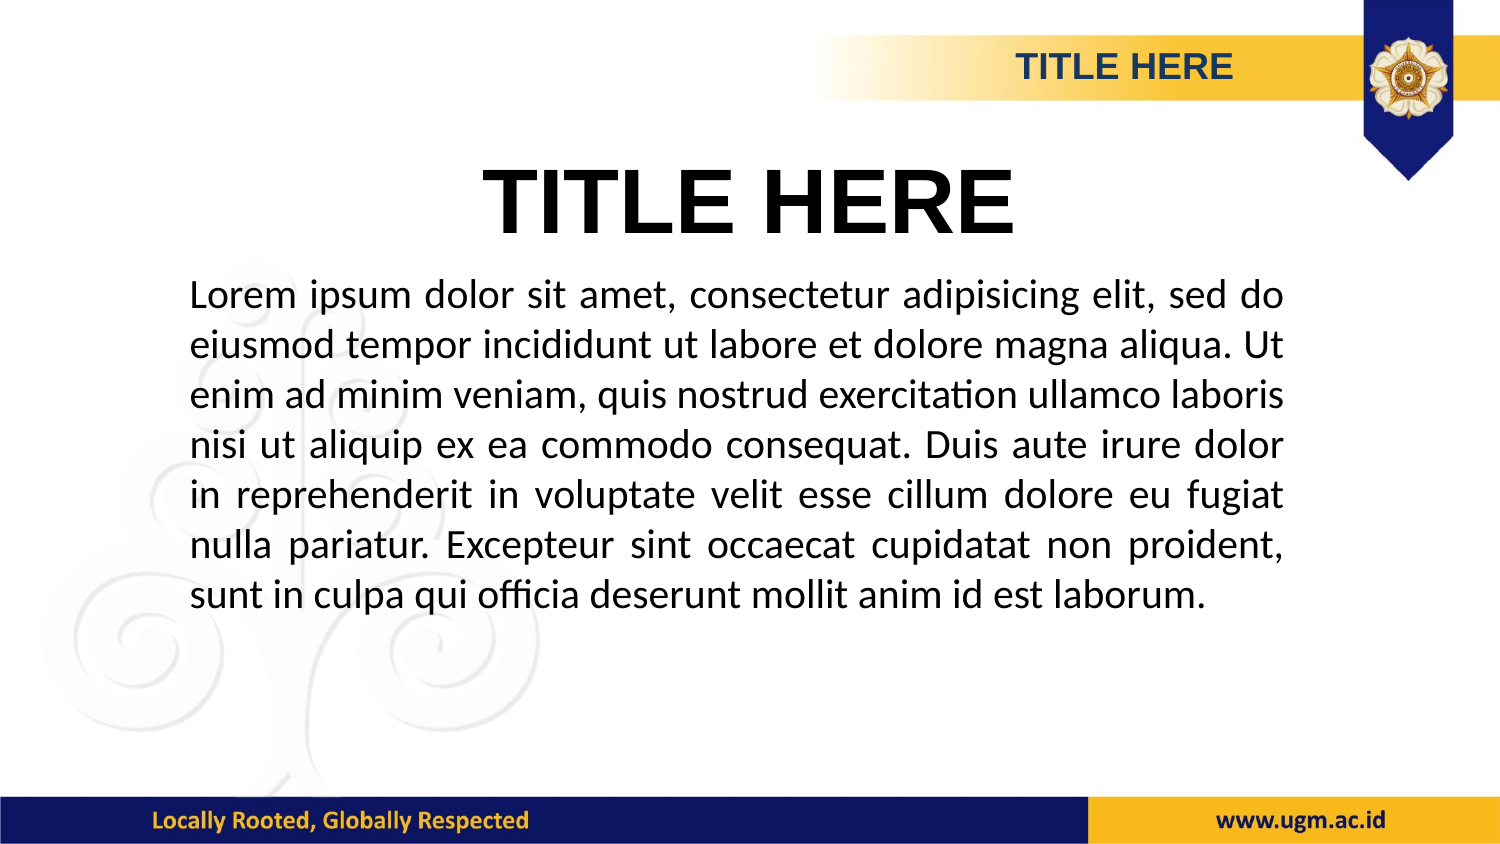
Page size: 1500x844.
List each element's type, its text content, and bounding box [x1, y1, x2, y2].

picture [0, 0, 1500, 844]
text_box TITLE HERE [374, 134, 1125, 259]
text_box TITLE HERE [924, 34, 1325, 95]
text_box Lorem ipsum dolor sit amet, consectetur adipisicing elit, sed do eiusmod tempor incididunt ut labore et dolore magna aliqua. Ut enim ad minim veniam, quis nostrud exercitation ullamco laboris nisi ut aliquip ex ea commodo consequat. Duis aute irure dolor in reprehenderit in voluptate velit esse cillum dolore eu fugiat nulla pariatur. Excepteur sint occaecat cupidatat non proident, sunt in culpa qui officia deserunt mollit anim id est laborum. [174, 259, 1300, 675]
